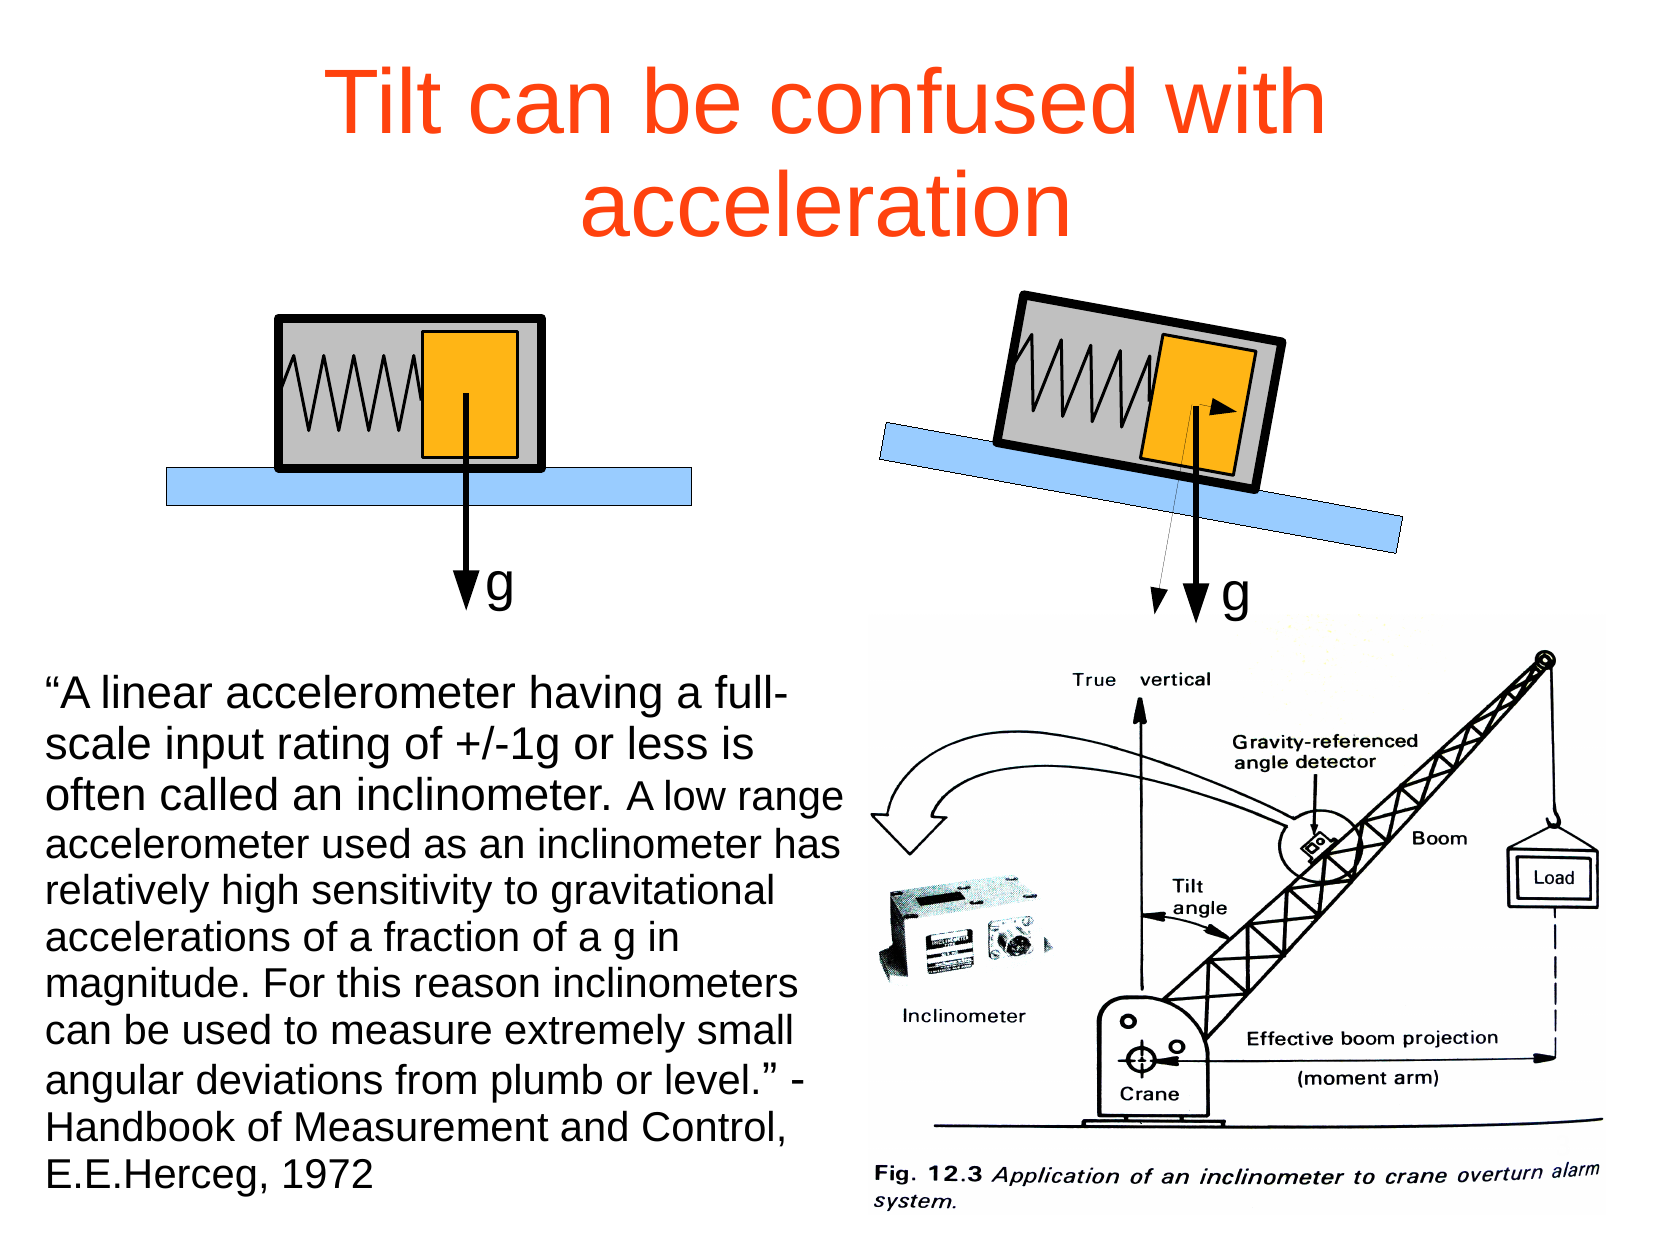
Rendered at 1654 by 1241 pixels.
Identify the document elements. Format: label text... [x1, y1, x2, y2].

text_box g [471, 544, 592, 620]
title Tilt can be confused with acceleration [82, 49, 1571, 257]
text_box g [1207, 553, 1328, 630]
text_box [166, 318, 692, 506]
text_box [879, 294, 1403, 554]
picture [868, 614, 1606, 1216]
text_box “A linear accelerometer having a full-scale input rating of +/-1g or less is often called an inclinometer. A low range accelerometer used as an inclinometer has relatively high sensitivity to gravitational accelerations of a fraction of a g in magnitude. For this reason inclinometers can be used to measure extremely small angular deviations from plumb or level.” - Handbook of Measurement and Control, E.E.Herceg, 1972 [30, 659, 863, 1205]
